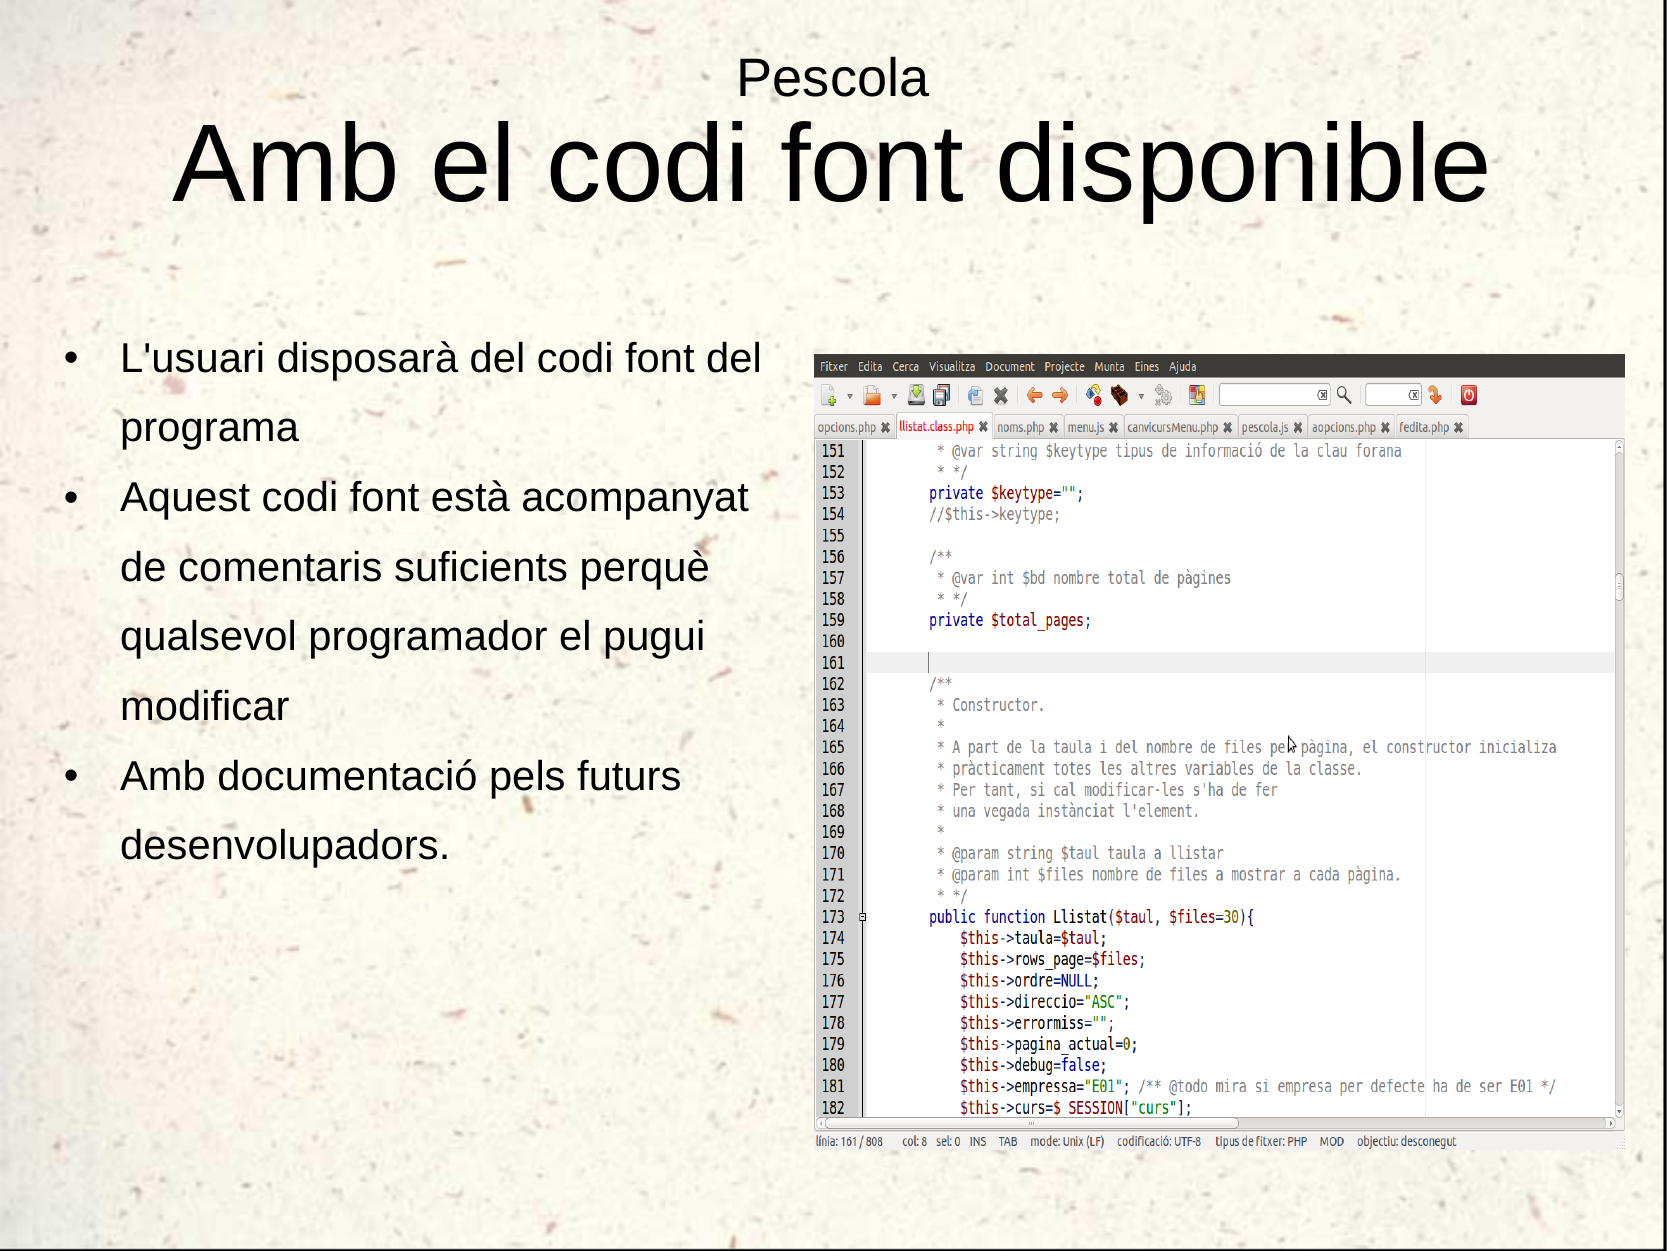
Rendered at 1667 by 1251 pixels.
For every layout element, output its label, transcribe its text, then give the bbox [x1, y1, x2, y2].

list [873, 300, 1626, 1201]
title Pescola Amb el codi font disponible [40, 50, 1627, 228]
list L'usuari disposarà del codi font del programa Aquest codi font està acompanyat de comentaris suficients perquè qualsevol programador el pugui modificar Amb documentació pels futurs desenvolupadors. [45, 311, 798, 1123]
picture [0, 0, 1667, 1251]
